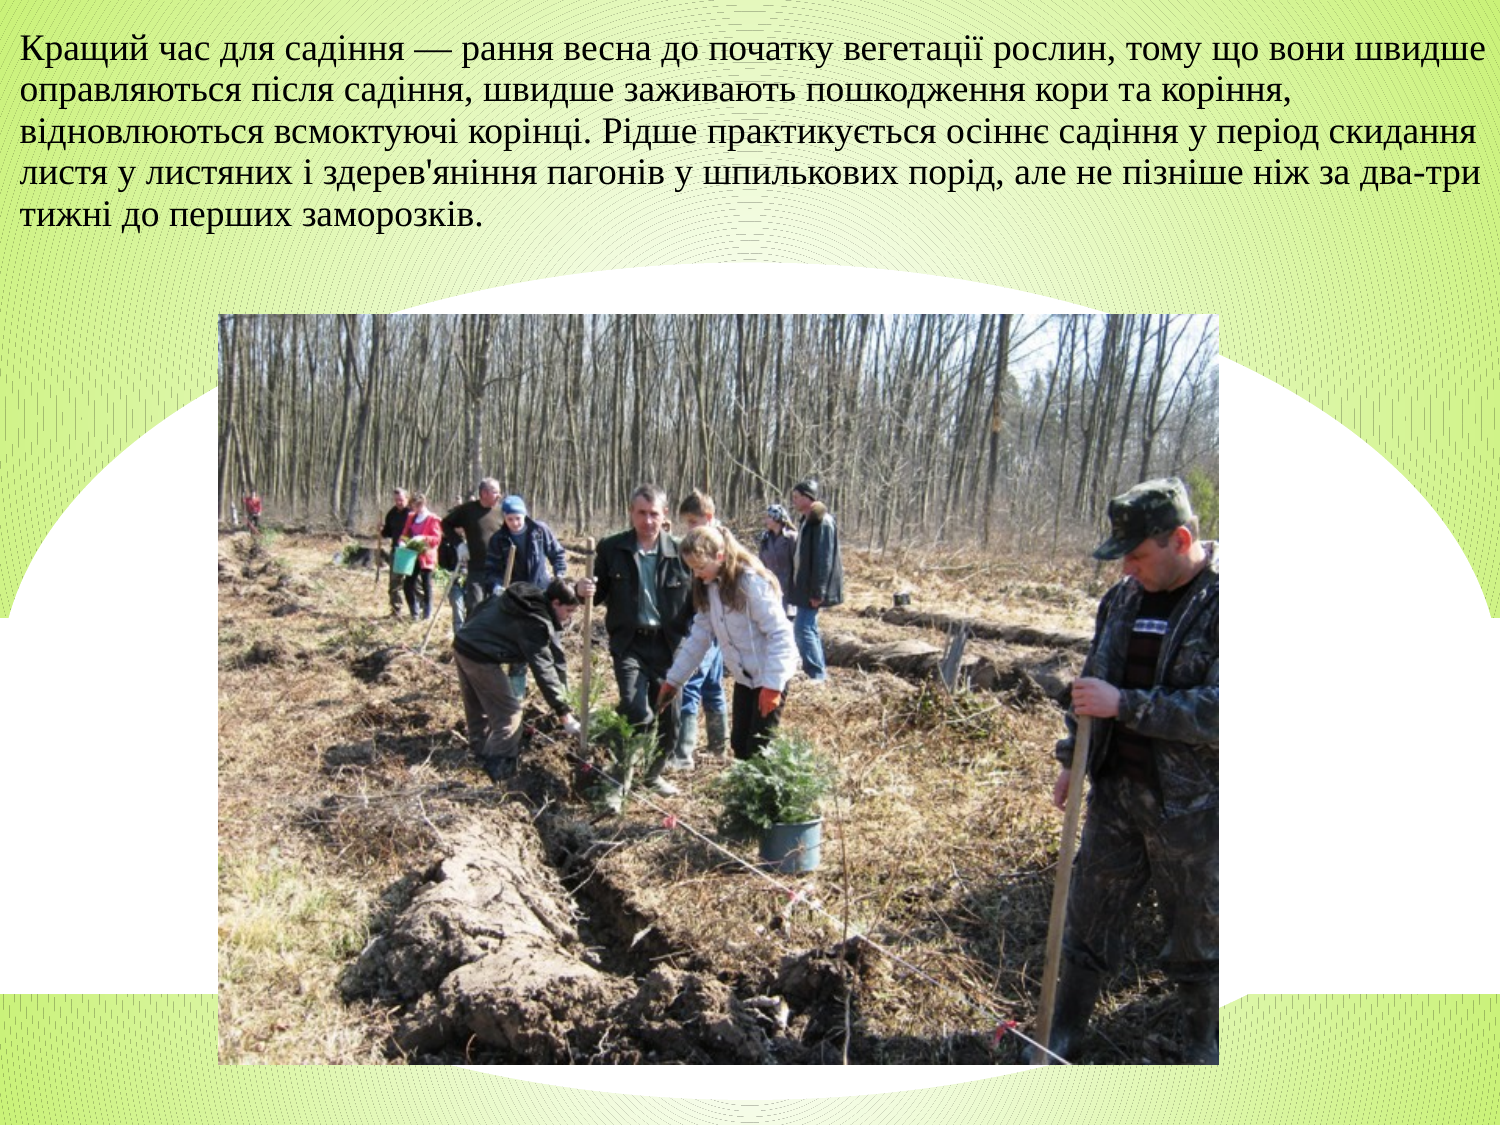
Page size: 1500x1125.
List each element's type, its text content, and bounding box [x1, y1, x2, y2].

picture [218, 314, 1219, 1065]
text_box Кращий час для садіння — рання весна до початку вегетації рослин, тому що вони швидше оправляються після садіння, швидше заживають пошкодження кори та коріння, відновлюються всмоктуючі корінці. Рідше практикується осіннє садіння у період скидання листя у листяних і здерев'яніння пагонів у шпилькових порід, але не пізніше ніж за два-три тижні до перших заморозків. [4, 19, 1500, 242]
